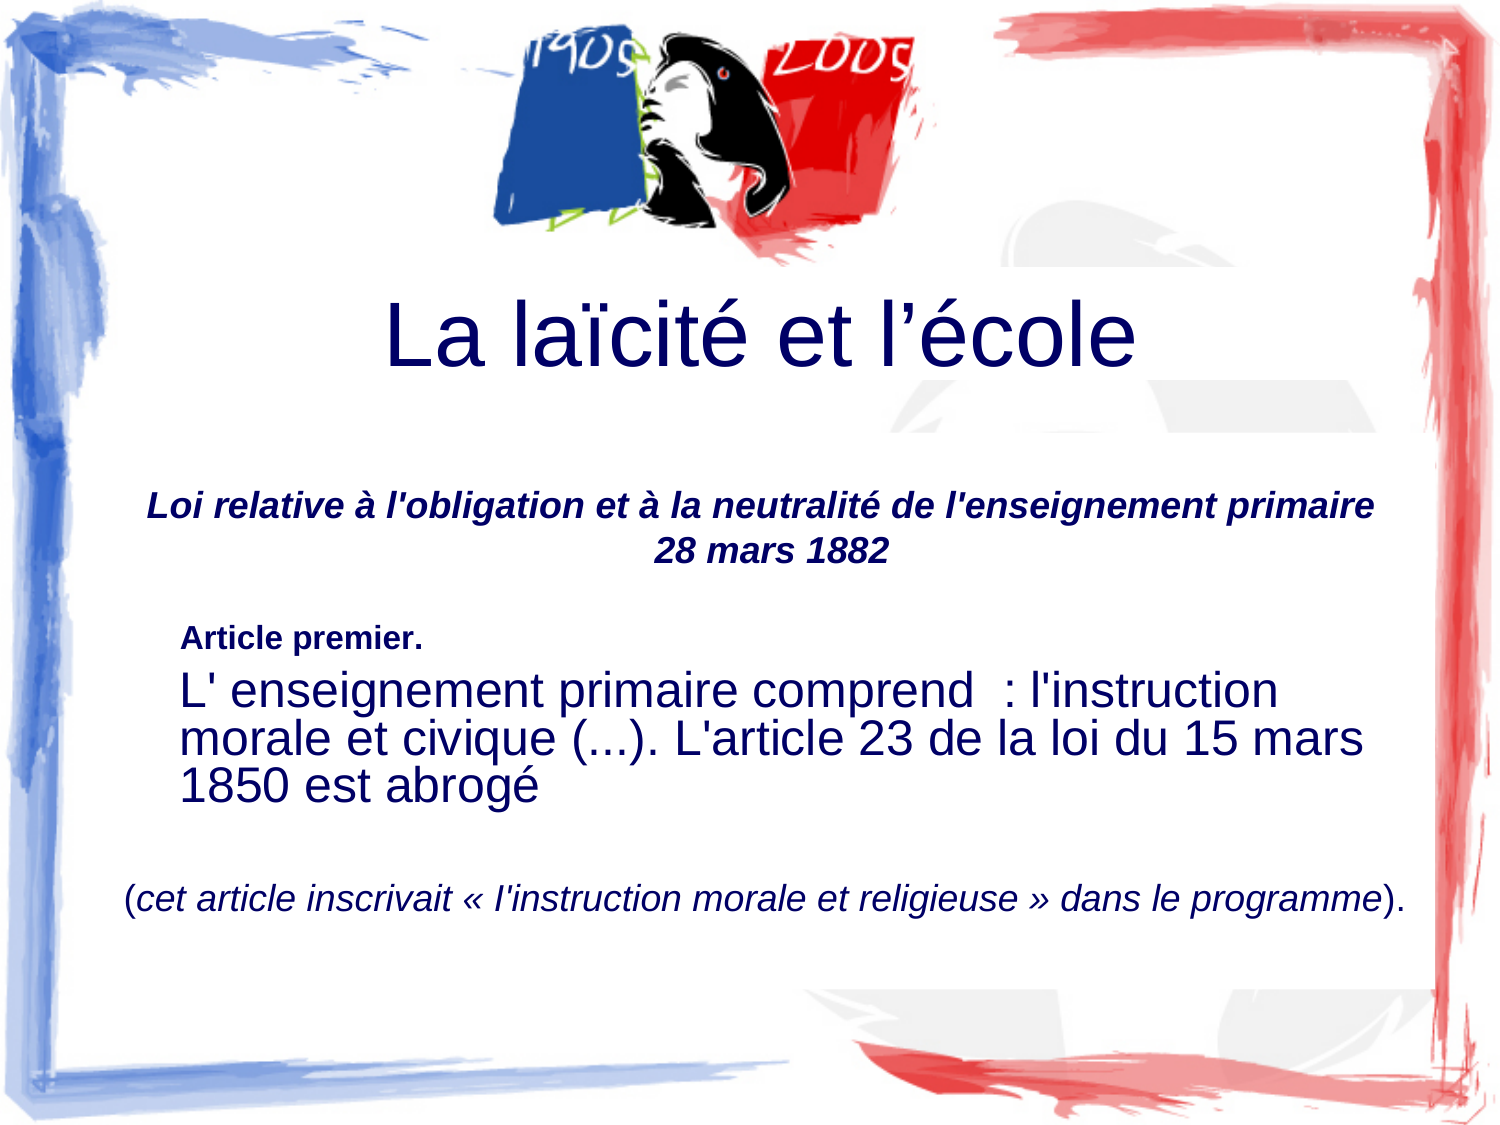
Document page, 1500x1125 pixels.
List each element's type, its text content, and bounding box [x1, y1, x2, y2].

title La laïcité et l’école [123, 267, 1400, 380]
list Loi relative à l'obligation et à la neutralité de l'enseignement primaire 28 mars 1882 Article premier. L' enseignement primaire comprend : l'instruction morale et civique (...). L'article 23 de la loi du 15 mars 1850 est abrogé (cet article inscrivait « I'instruction morale et religieuse » dans le programme). [108, 432, 1436, 990]
picture [0, 0, 1500, 1125]
